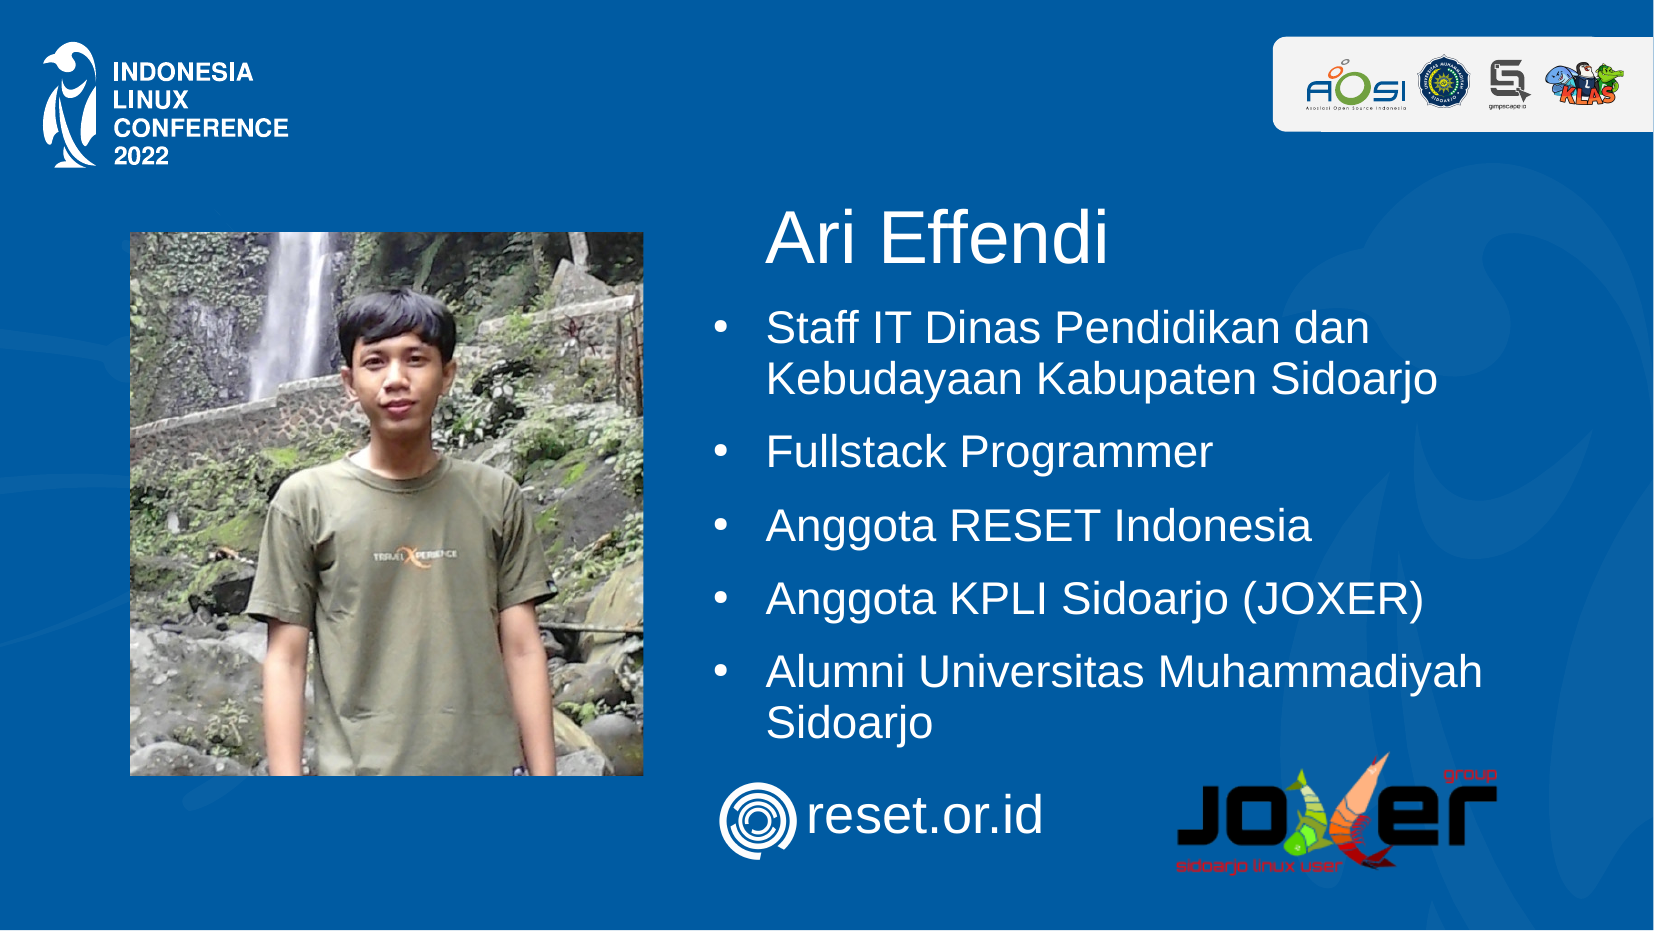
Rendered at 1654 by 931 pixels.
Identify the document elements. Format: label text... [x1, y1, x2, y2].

picture [712, 775, 804, 867]
picture [1417, 54, 1471, 108]
picture [130, 232, 644, 776]
picture [1168, 669, 1506, 931]
list Ari Effendi Staff IT Dinas Pendidikan dan Kebudayaan Kabupaten Sidoarjo Fullstack Programmer Anggota RESET Indonesia Anggota KPLI Sidoarjo (JOXER) Alumni Universitas Muhammadiyah Sidoarjo [694, 195, 1554, 796]
picture [1545, 62, 1624, 105]
text_box reset.or.id [791, 777, 1112, 853]
